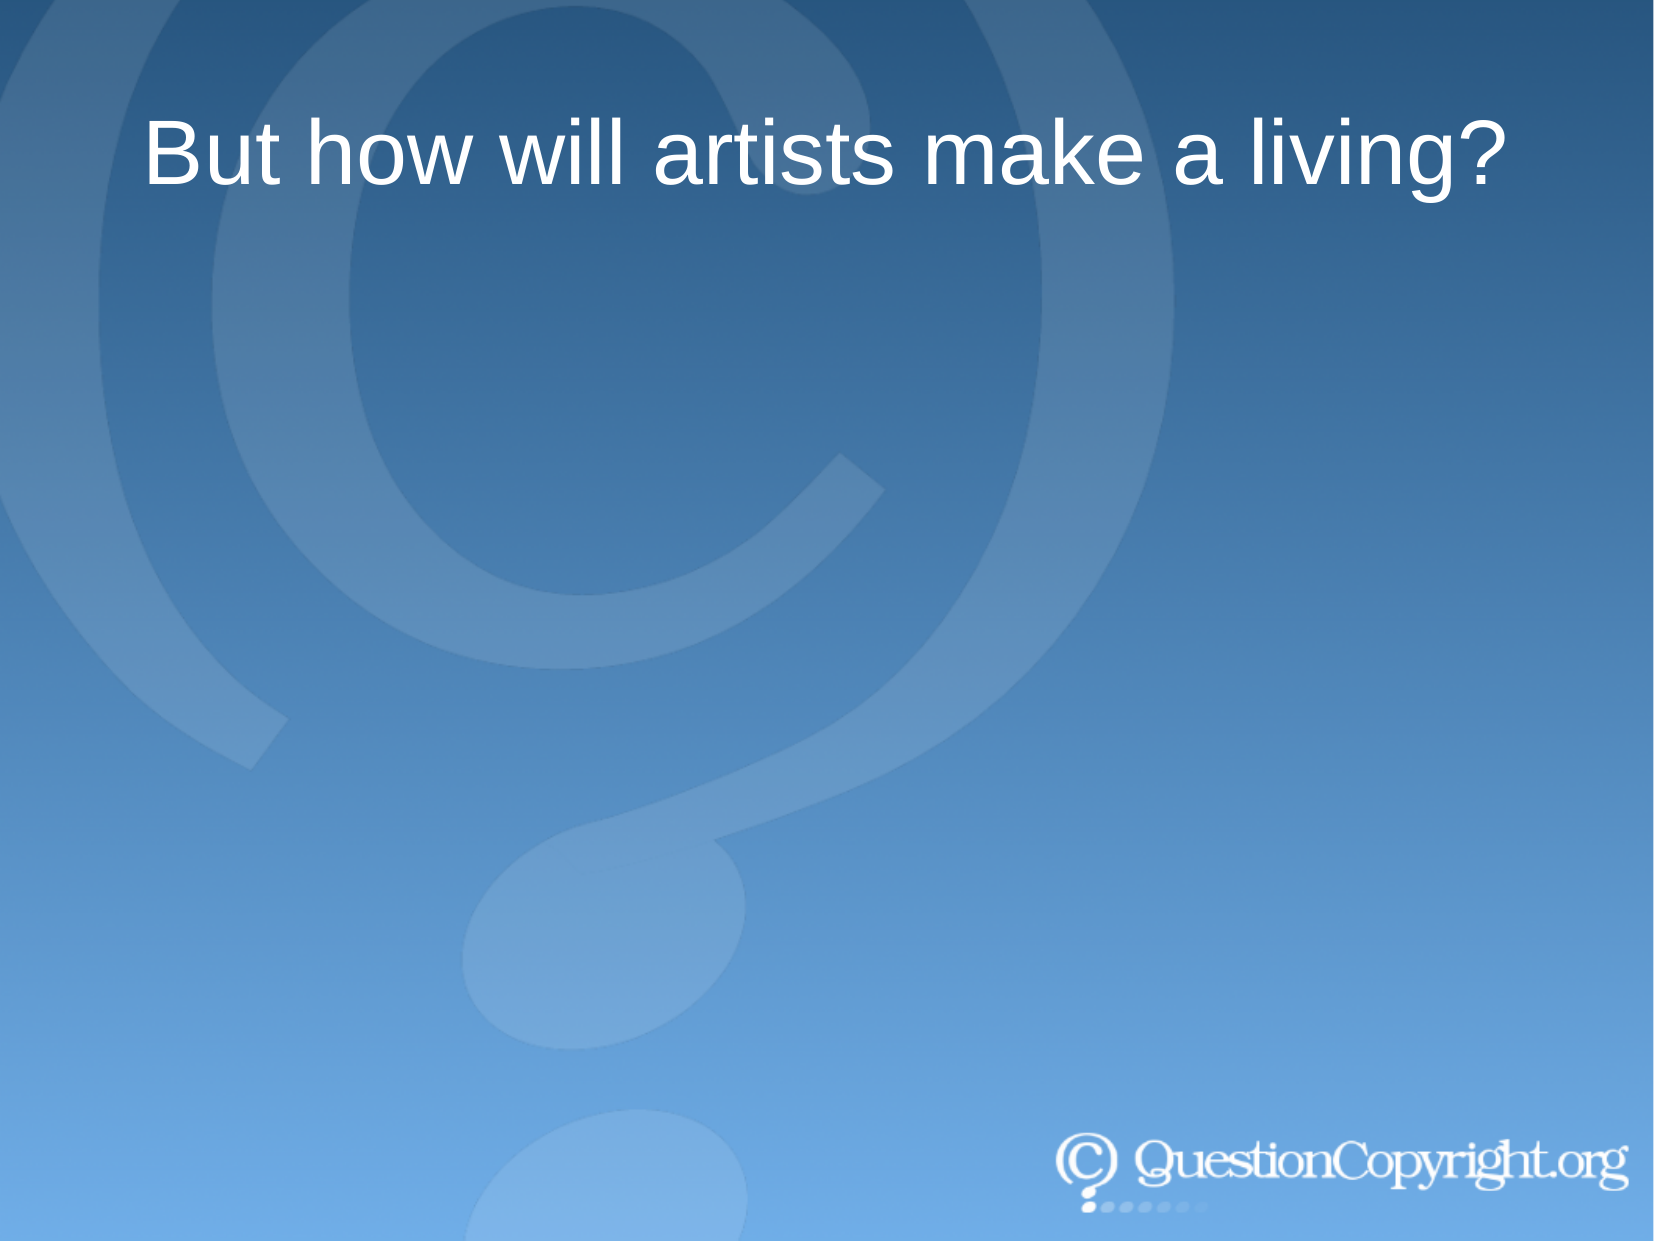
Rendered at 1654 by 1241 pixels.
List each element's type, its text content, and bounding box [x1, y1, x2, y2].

title But how will artists make a living? [82, 56, 1571, 250]
picture [0, 0, 1654, 1241]
